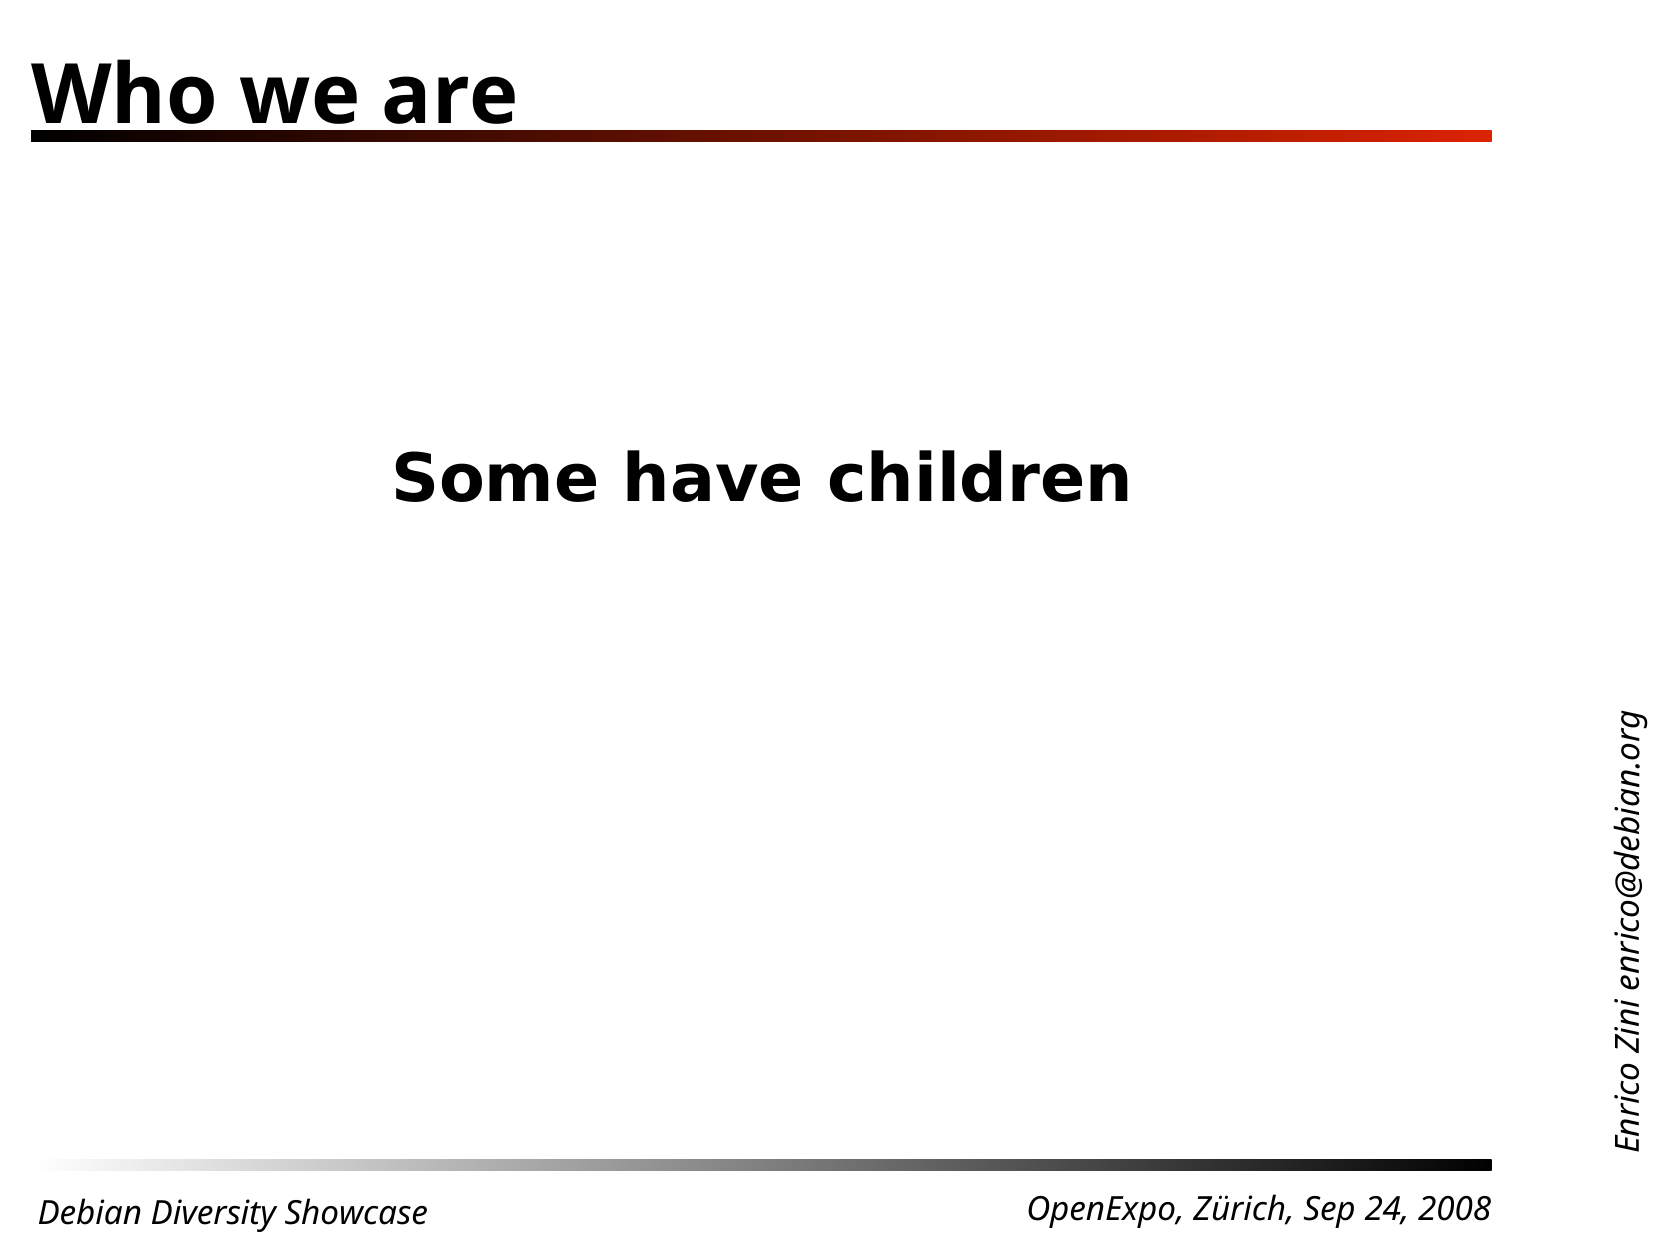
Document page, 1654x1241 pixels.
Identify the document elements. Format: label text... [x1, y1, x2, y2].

text_box Who we are [31, 34, 1438, 168]
text_box Some have children [30, 439, 1495, 517]
